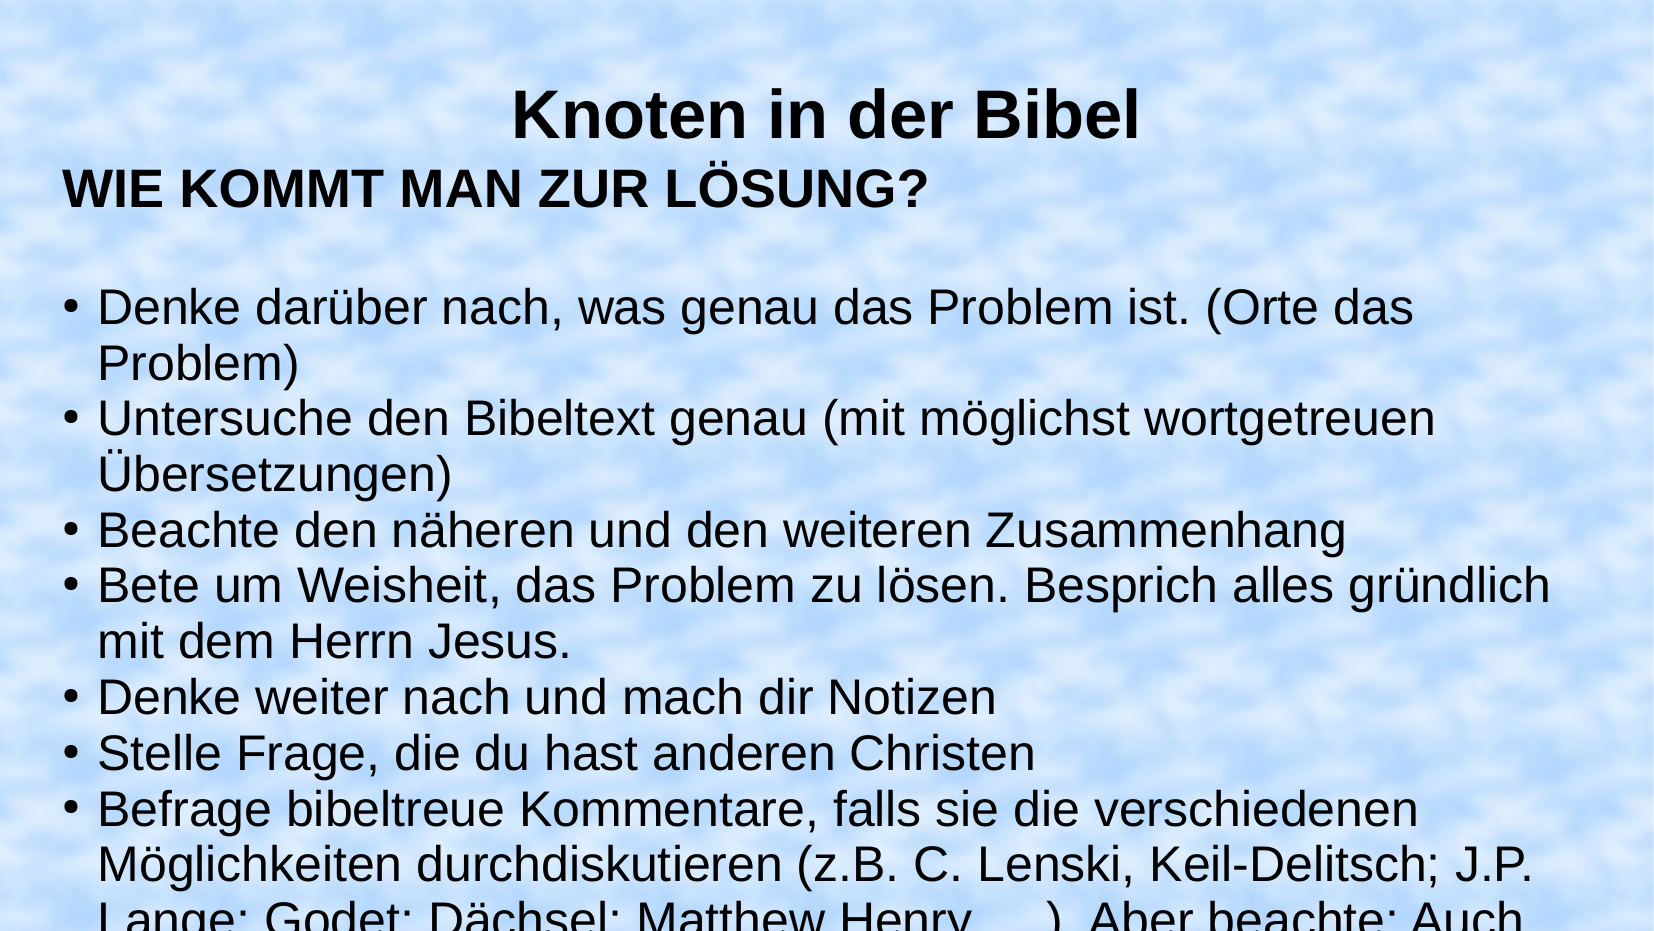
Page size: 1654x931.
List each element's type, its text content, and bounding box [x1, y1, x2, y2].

title Knoten in der Bibel [82, 37, 1571, 150]
text_box WIE KOMMT MAN ZUR LÖSUNG? Denke darüber nach, was genau das Problem ist. (Orte das Problem) Untersuche den Bibeltext genau (mit möglichst wortgetreuen Übersetzungen) Beachte den näheren und den weiteren Zusammenhang Bete um Weisheit, das Problem zu lösen. Besprich alles gründlich mit dem Herrn Jesus. Denke weiter nach und mach dir Notizen Stelle Frage, die du hast anderen Christen Befrage bibeltreue Kommentare, falls sie die verschiedenen Möglichkeiten durchdiskutieren (z.B. C. Lenski, Keil-Delitsch; J.P. Lange; Godet; Dächsel; Matthew Henry, …). Aber beachte: Auch Kommentatoren sind nur Menschen Und: Nicht jede Frage kann gleich gelöst werden. Der Herr bestimmt, wann wir Licht bekommen. [47, 150, 1630, 931]
picture [0, 0, 1654, 931]
